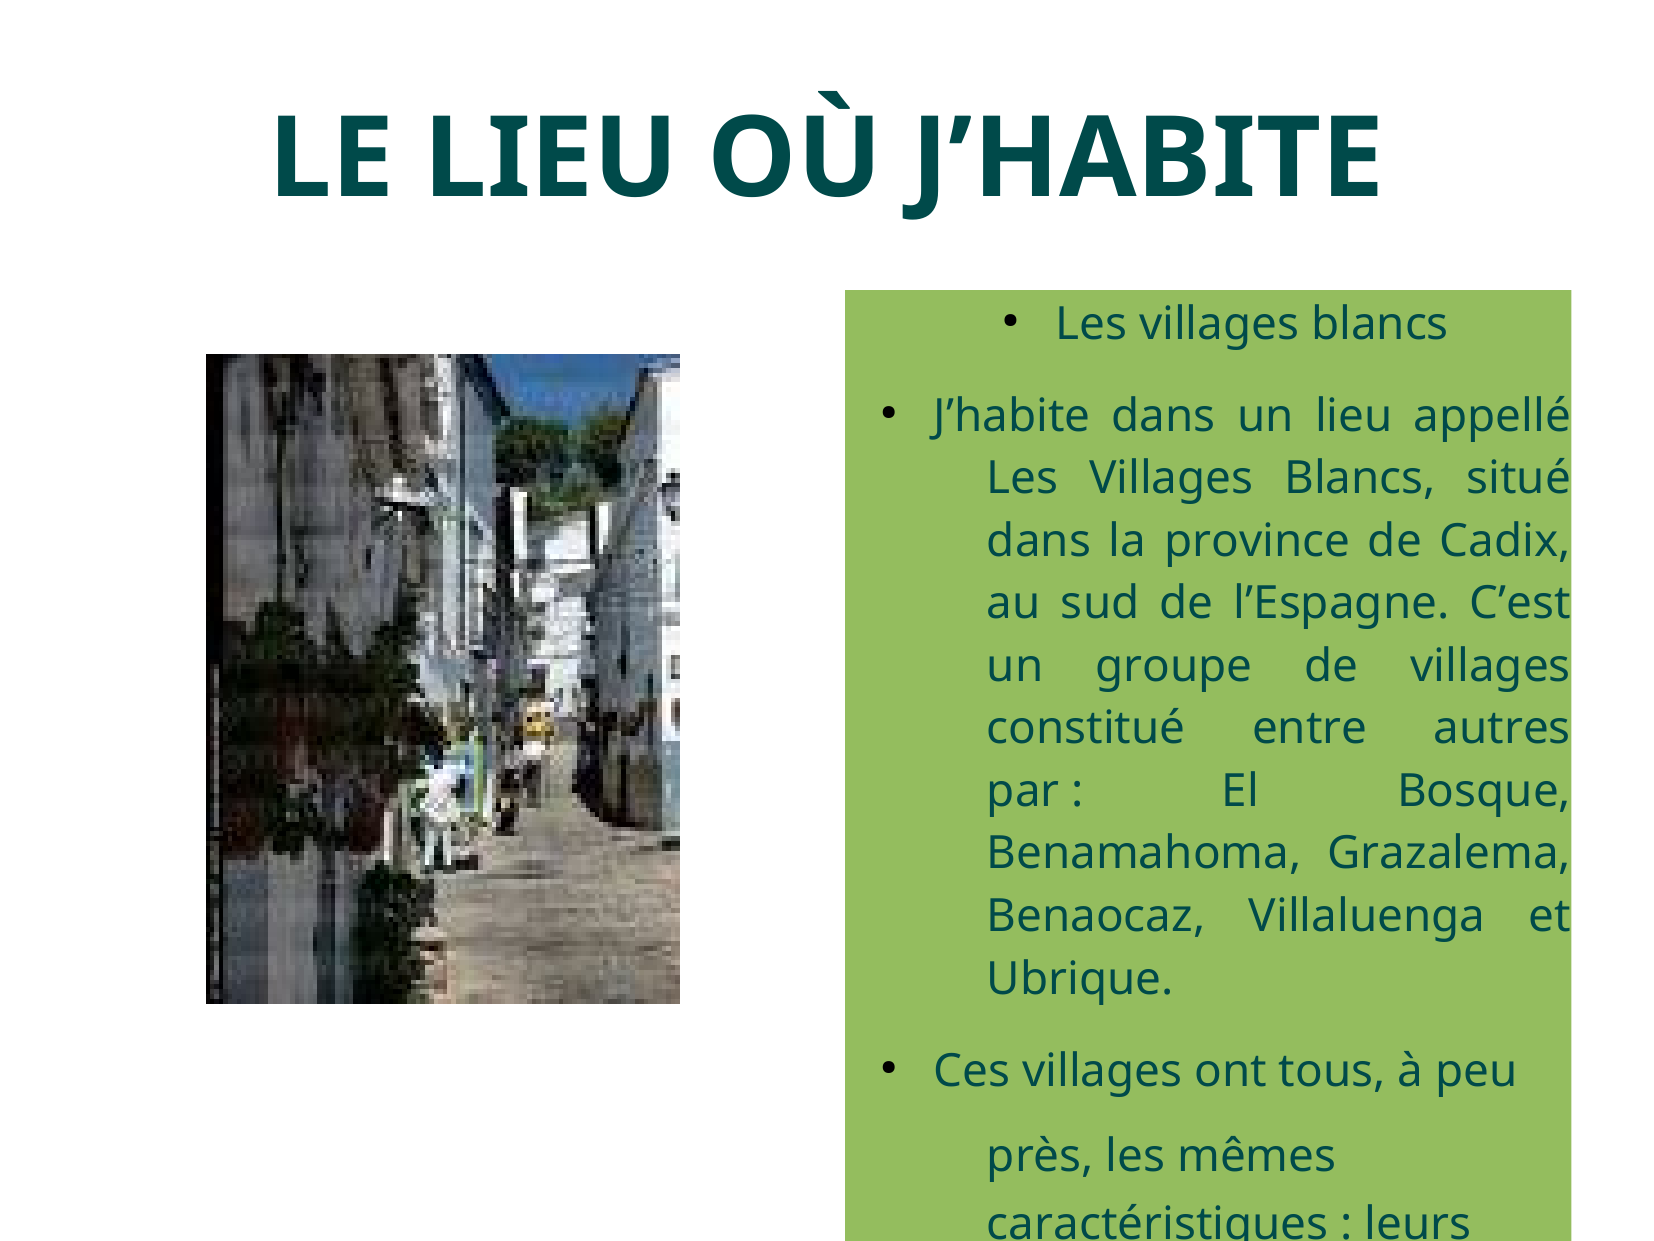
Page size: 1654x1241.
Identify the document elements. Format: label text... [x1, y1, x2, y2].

title LE LIEU OÙ J’HABITE [82, 49, 1571, 257]
picture [206, 354, 680, 1004]
list Les villages blancs J’habite dans un lieu appellé Les Villages Blancs, situé dans la province de Cadix, au sud de l’Espagne. C’est un groupe de villages constitué entre autres par : El Bosque, Benamahoma, Grazalema, Benaocaz, Villaluenga et Ubrique. Ces villages ont tous, à peu près, les mêmes caractéristiques : leurs rues sont étroites et en pente raide. Leurs maisons sont blanches et pas très hautes. [845, 290, 1572, 1125]
